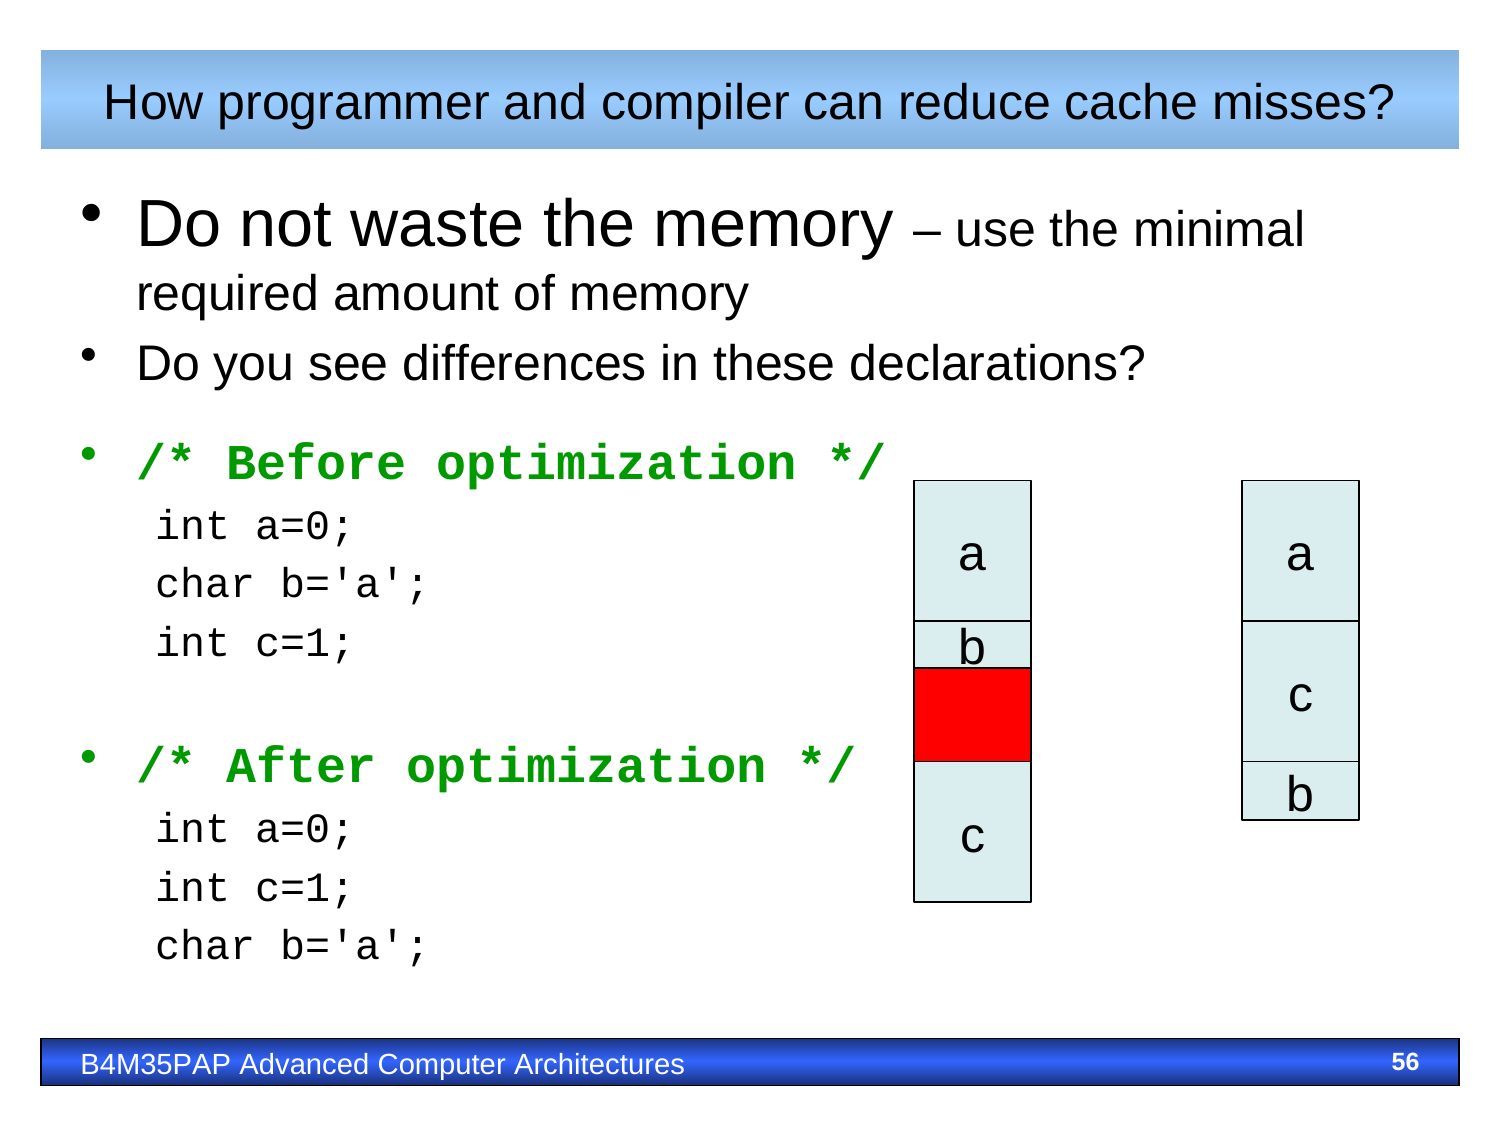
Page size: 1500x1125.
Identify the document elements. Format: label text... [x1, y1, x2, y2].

text_box c [913, 761, 1032, 903]
text_box a [913, 480, 1032, 621]
text_box c [1242, 621, 1360, 761]
text_box b [913, 621, 1032, 668]
text_box b [1242, 761, 1360, 821]
title How programmer and compiler can reduce cache misses? [41, 50, 1459, 149]
text_box [913, 668, 1032, 761]
text_box a [1242, 480, 1360, 621]
list Do not waste the memory – use the minimal required amount of memory Do you see differences in these declarations? /* Before optimization */ int a=0; char b='a'; int c=1; /* After optimization */ int a=0; int c=1; char b='a'; [64, 172, 1436, 1000]
